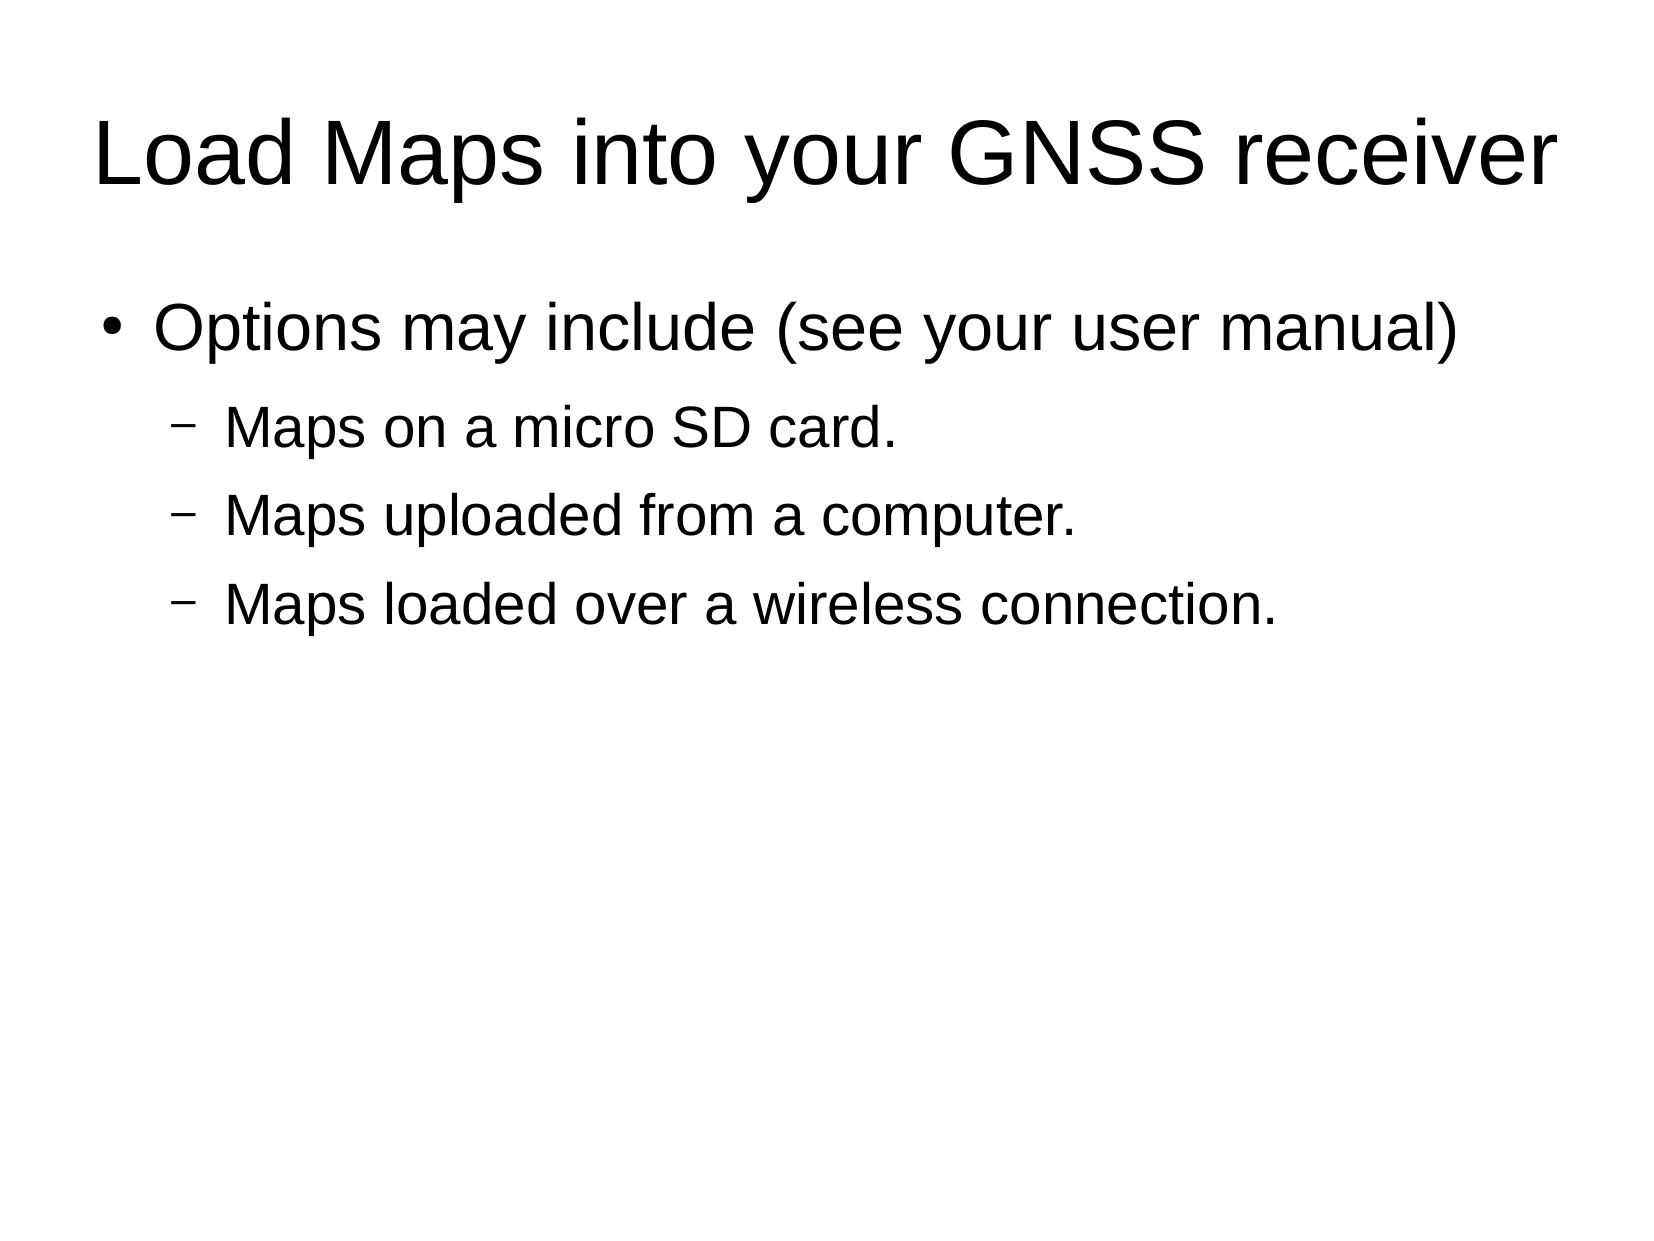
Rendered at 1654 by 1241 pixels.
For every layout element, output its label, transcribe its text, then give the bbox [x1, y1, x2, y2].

title Load Maps into your GNSS receiver [82, 49, 1571, 257]
list Options may include (see your user manual) Maps on a micro SD card. Maps uploaded from a computer. Maps loaded over a wireless connection. [82, 290, 1571, 1010]
